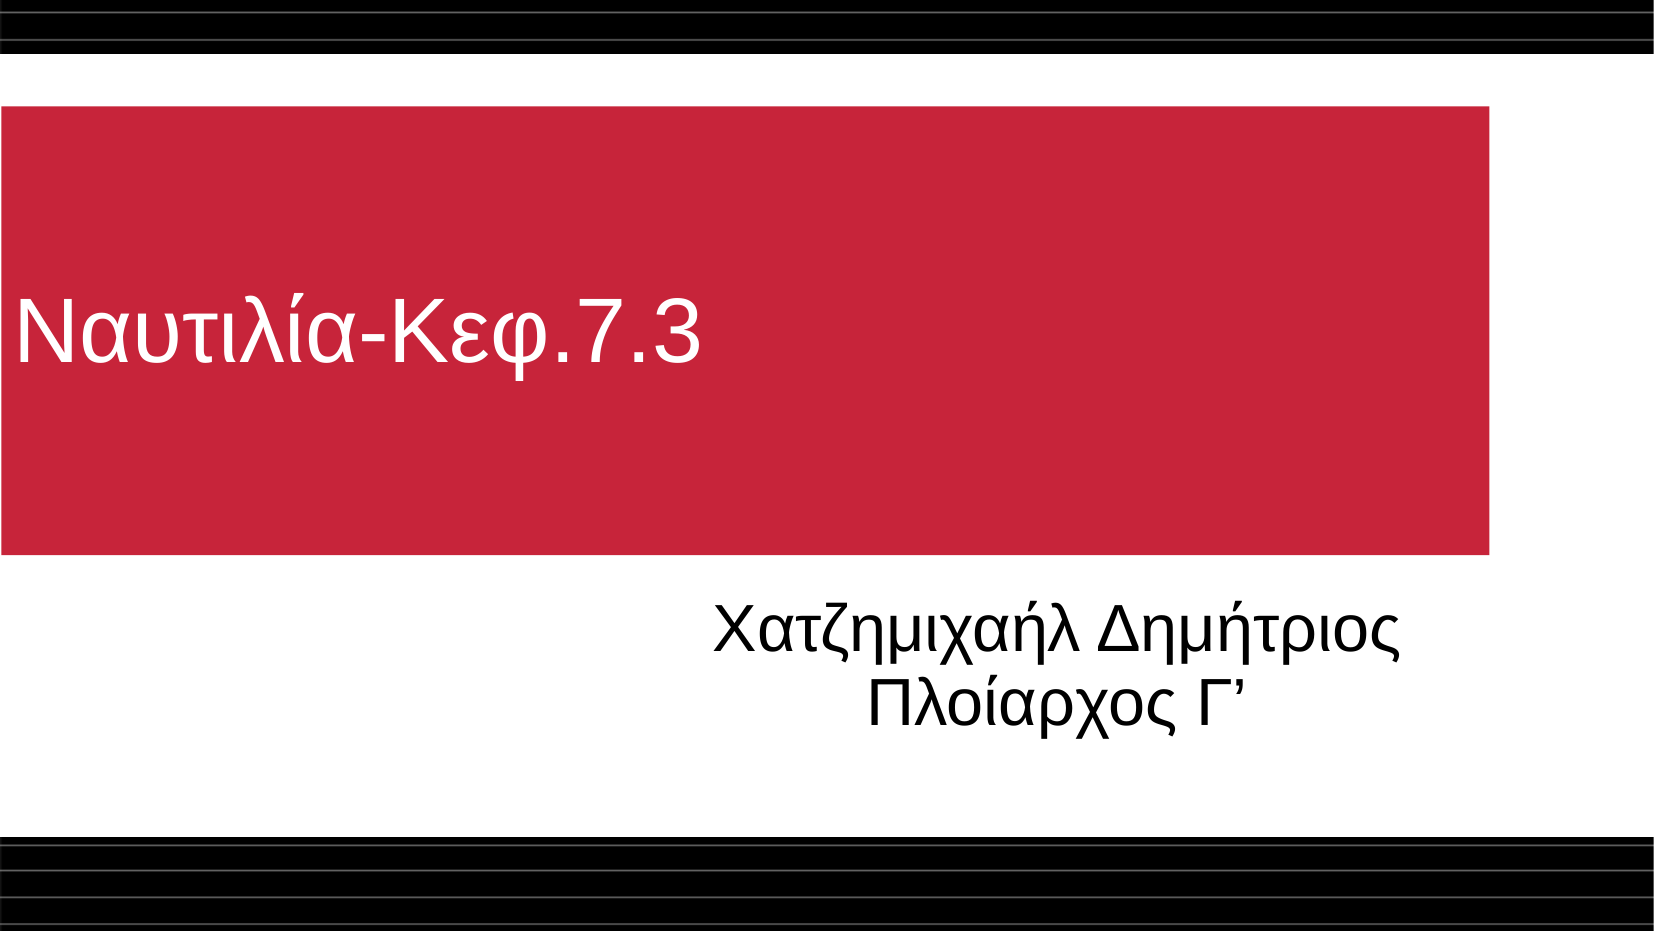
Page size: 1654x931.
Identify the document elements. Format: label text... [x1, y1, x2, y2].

picture [0, 0, 1654, 54]
picture [0, 837, 1654, 931]
subtitle Χατζημιχαήλ Δημήτριος Πλοίαρχος Γ’ [625, 590, 1489, 804]
title Ναυτιλία-Κεφ.7.3 [1, 106, 1490, 556]
